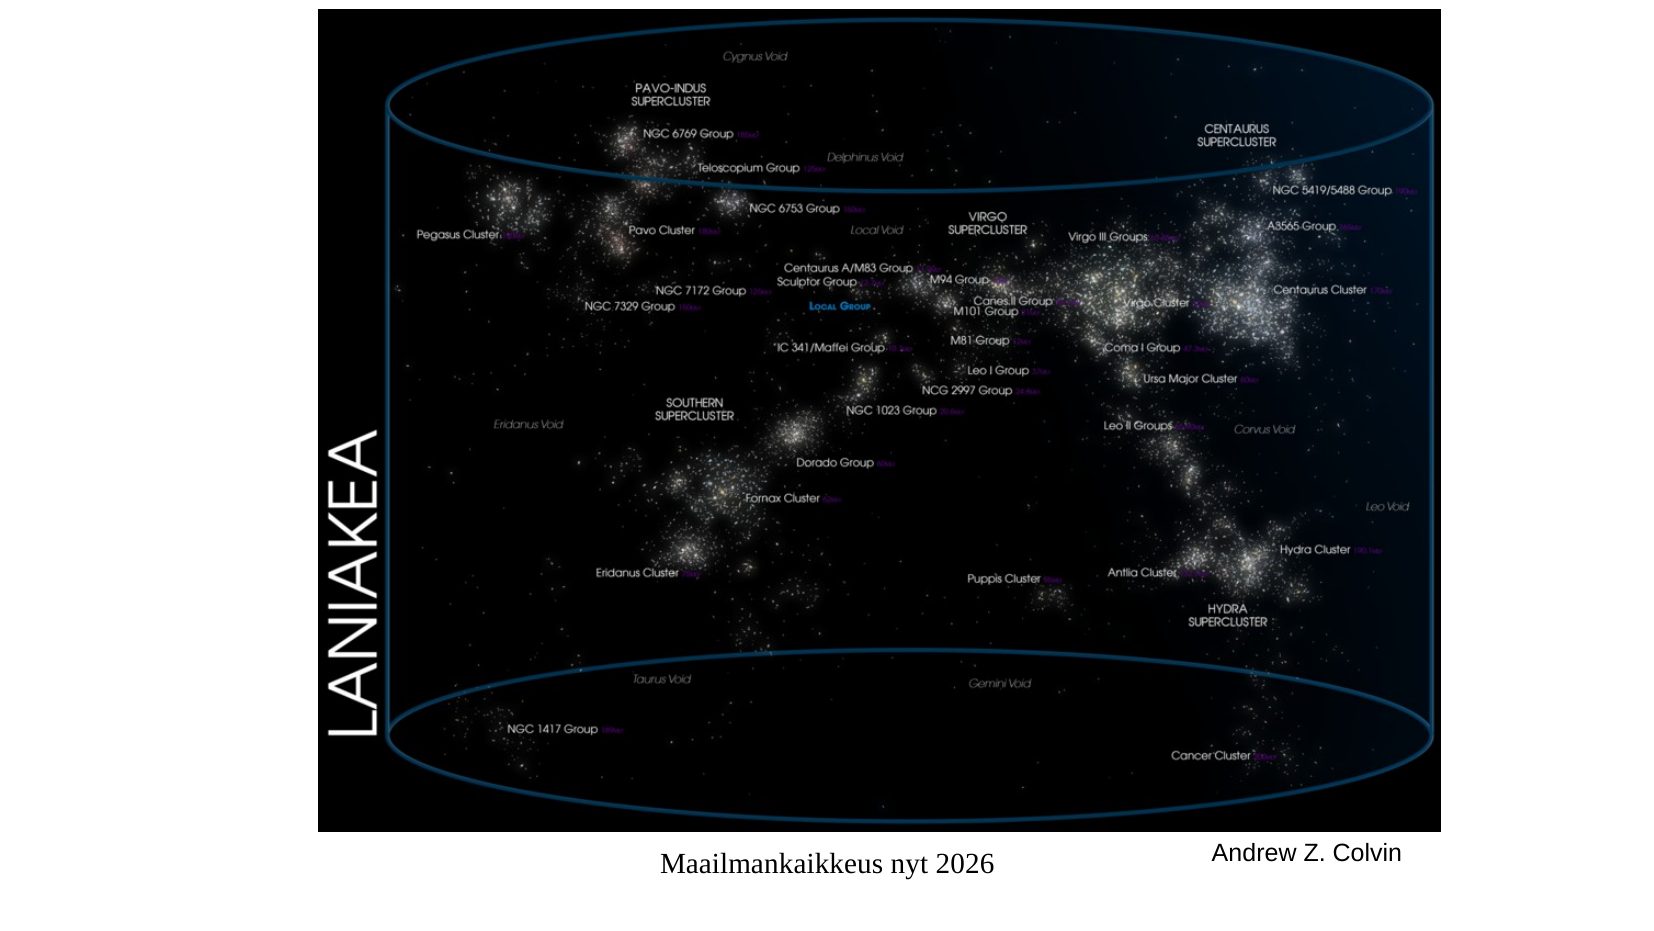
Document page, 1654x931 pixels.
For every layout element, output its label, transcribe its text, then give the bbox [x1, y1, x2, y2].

text_box Andrew Z. Colvin [1196, 831, 1418, 875]
picture [318, 9, 1441, 832]
